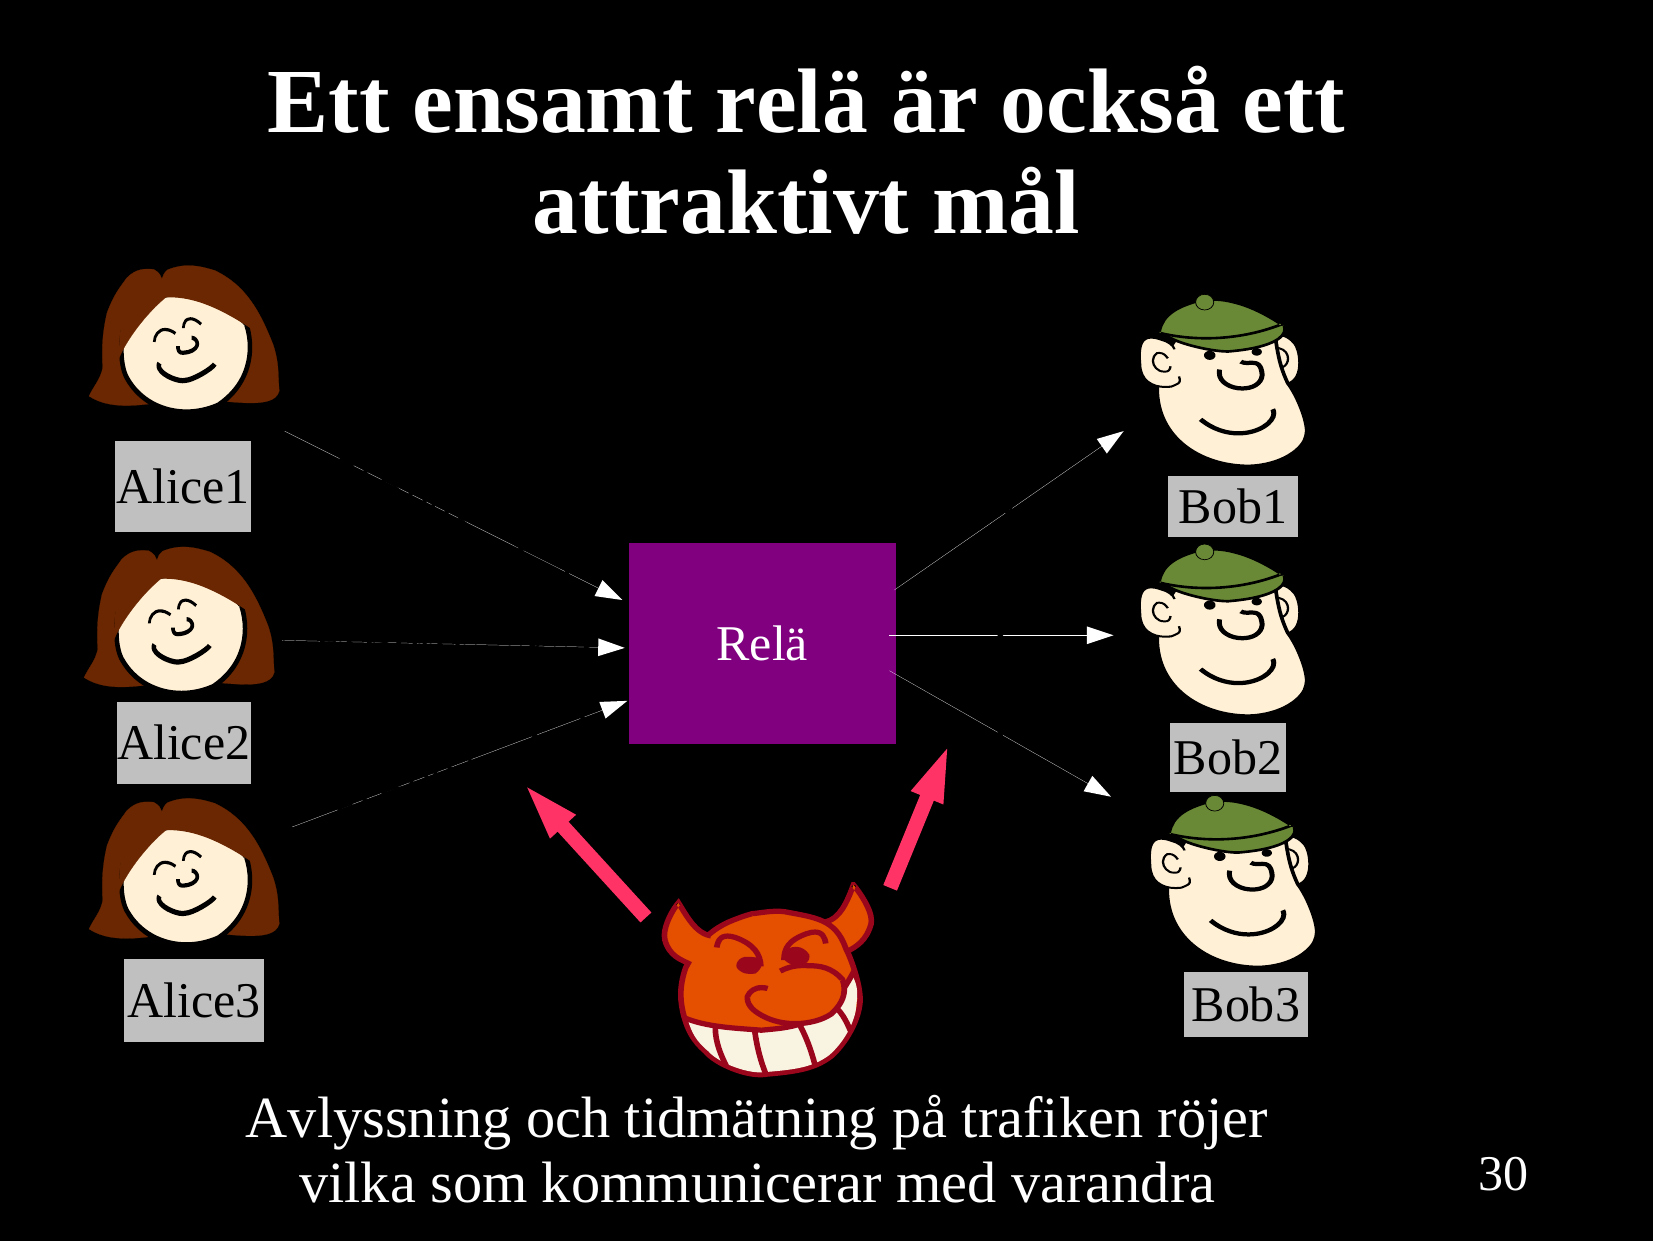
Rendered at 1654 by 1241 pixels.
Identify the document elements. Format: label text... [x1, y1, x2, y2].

text_box Bob1 [1167, 475, 1299, 538]
text_box Avlyssning och tidmätning på trafiken röjer vilka som kommunicerar med varandra [245, 1085, 1269, 1216]
picture [1137, 541, 1309, 718]
text_box Relä [628, 542, 897, 745]
picture [83, 546, 275, 696]
text_box Alice3 [123, 958, 265, 1043]
text_box Alice2 [116, 701, 252, 785]
picture [88, 797, 280, 948]
picture [1147, 792, 1319, 969]
text_box Bob3 [1183, 971, 1309, 1038]
title Ett ensamt relä är också ett attraktivt mål [101, 50, 1513, 254]
picture [88, 265, 280, 415]
text_box Alice1 [114, 440, 252, 533]
picture [1137, 291, 1309, 468]
picture [661, 882, 875, 1078]
text_box Bob2 [1169, 722, 1287, 792]
